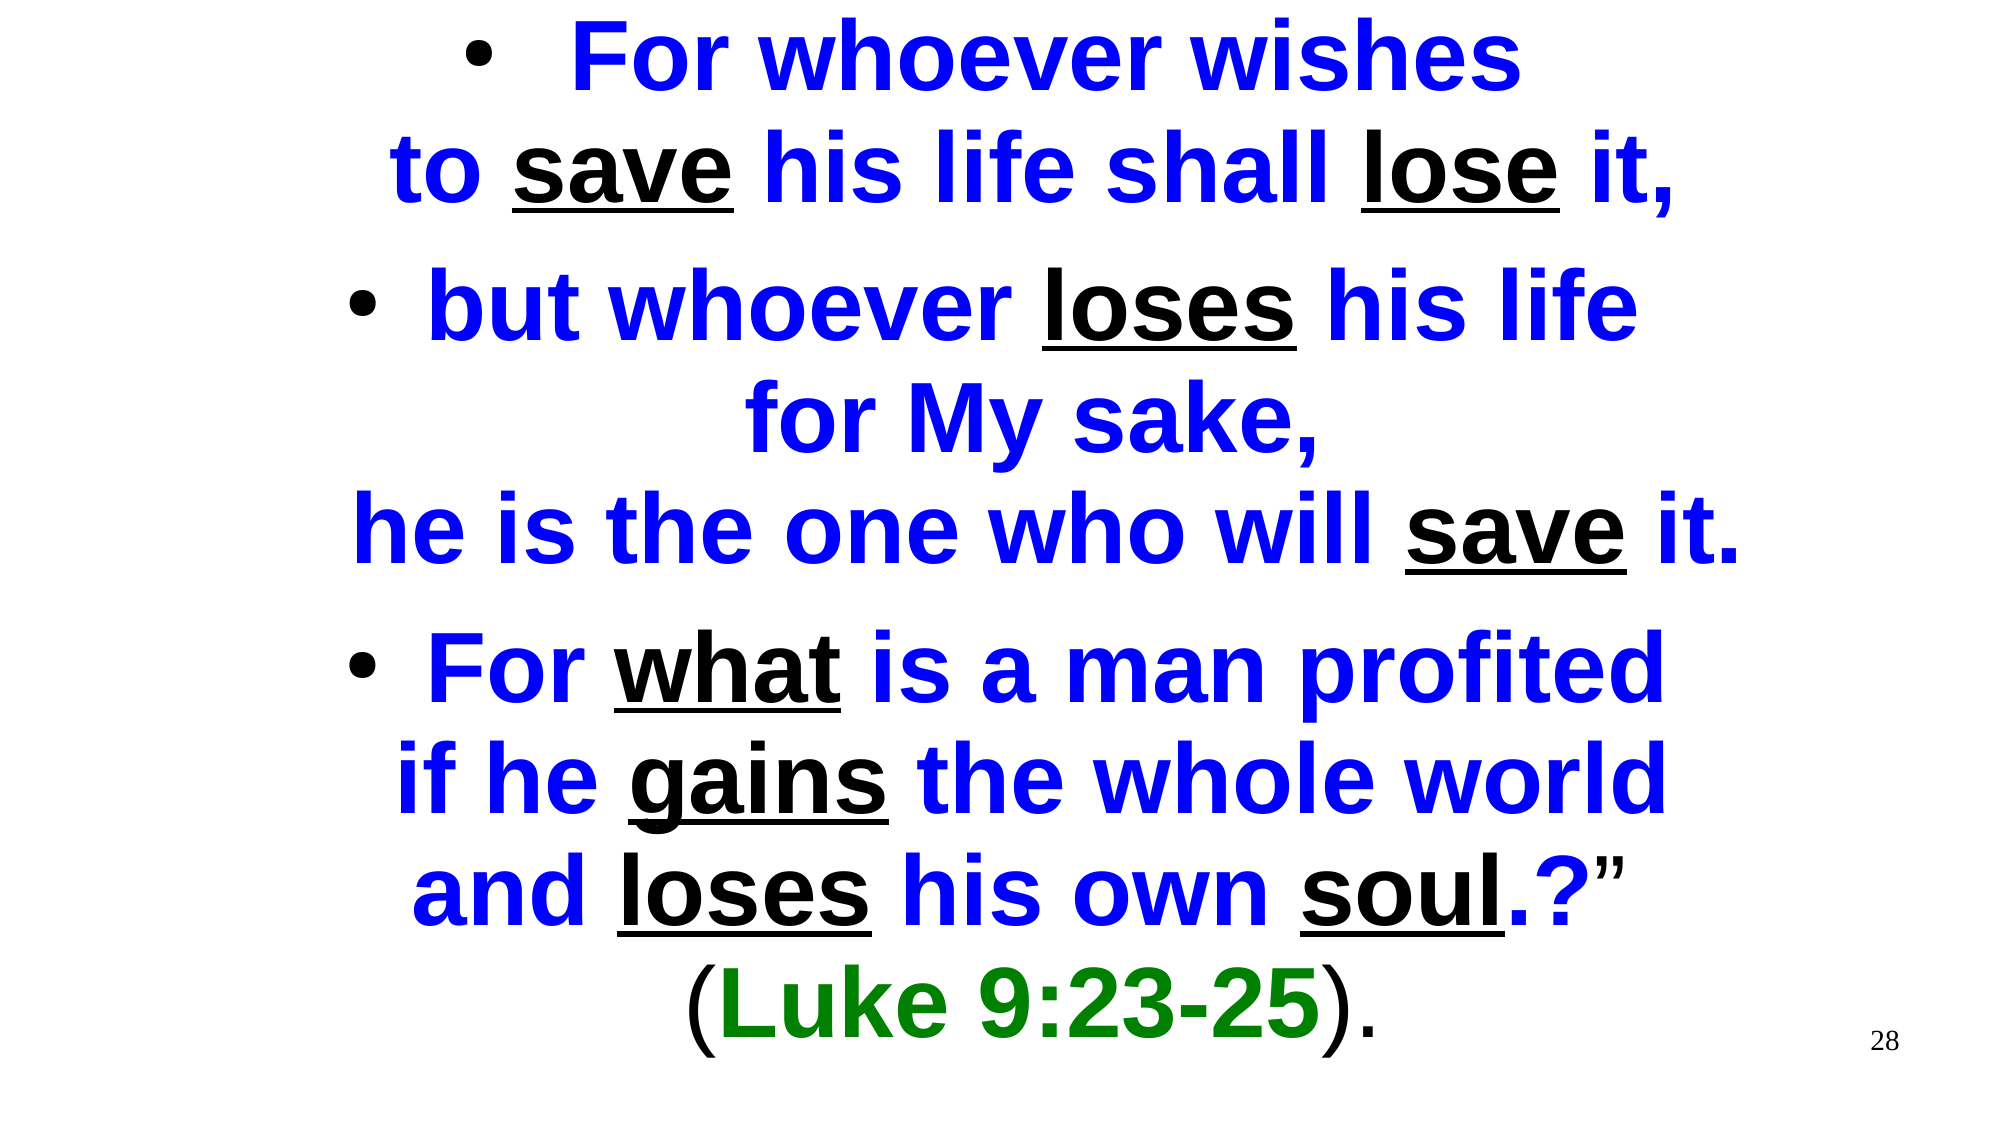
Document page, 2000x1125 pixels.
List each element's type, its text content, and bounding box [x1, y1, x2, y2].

list For whoever wishes to save his life shall lose it, but whoever loses his life for My sake, he is the one who will save it. For what is a man profited if he gains the whole world and loses his own soul.?” (Luke 9:23-25). [0, 0, 1996, 1123]
